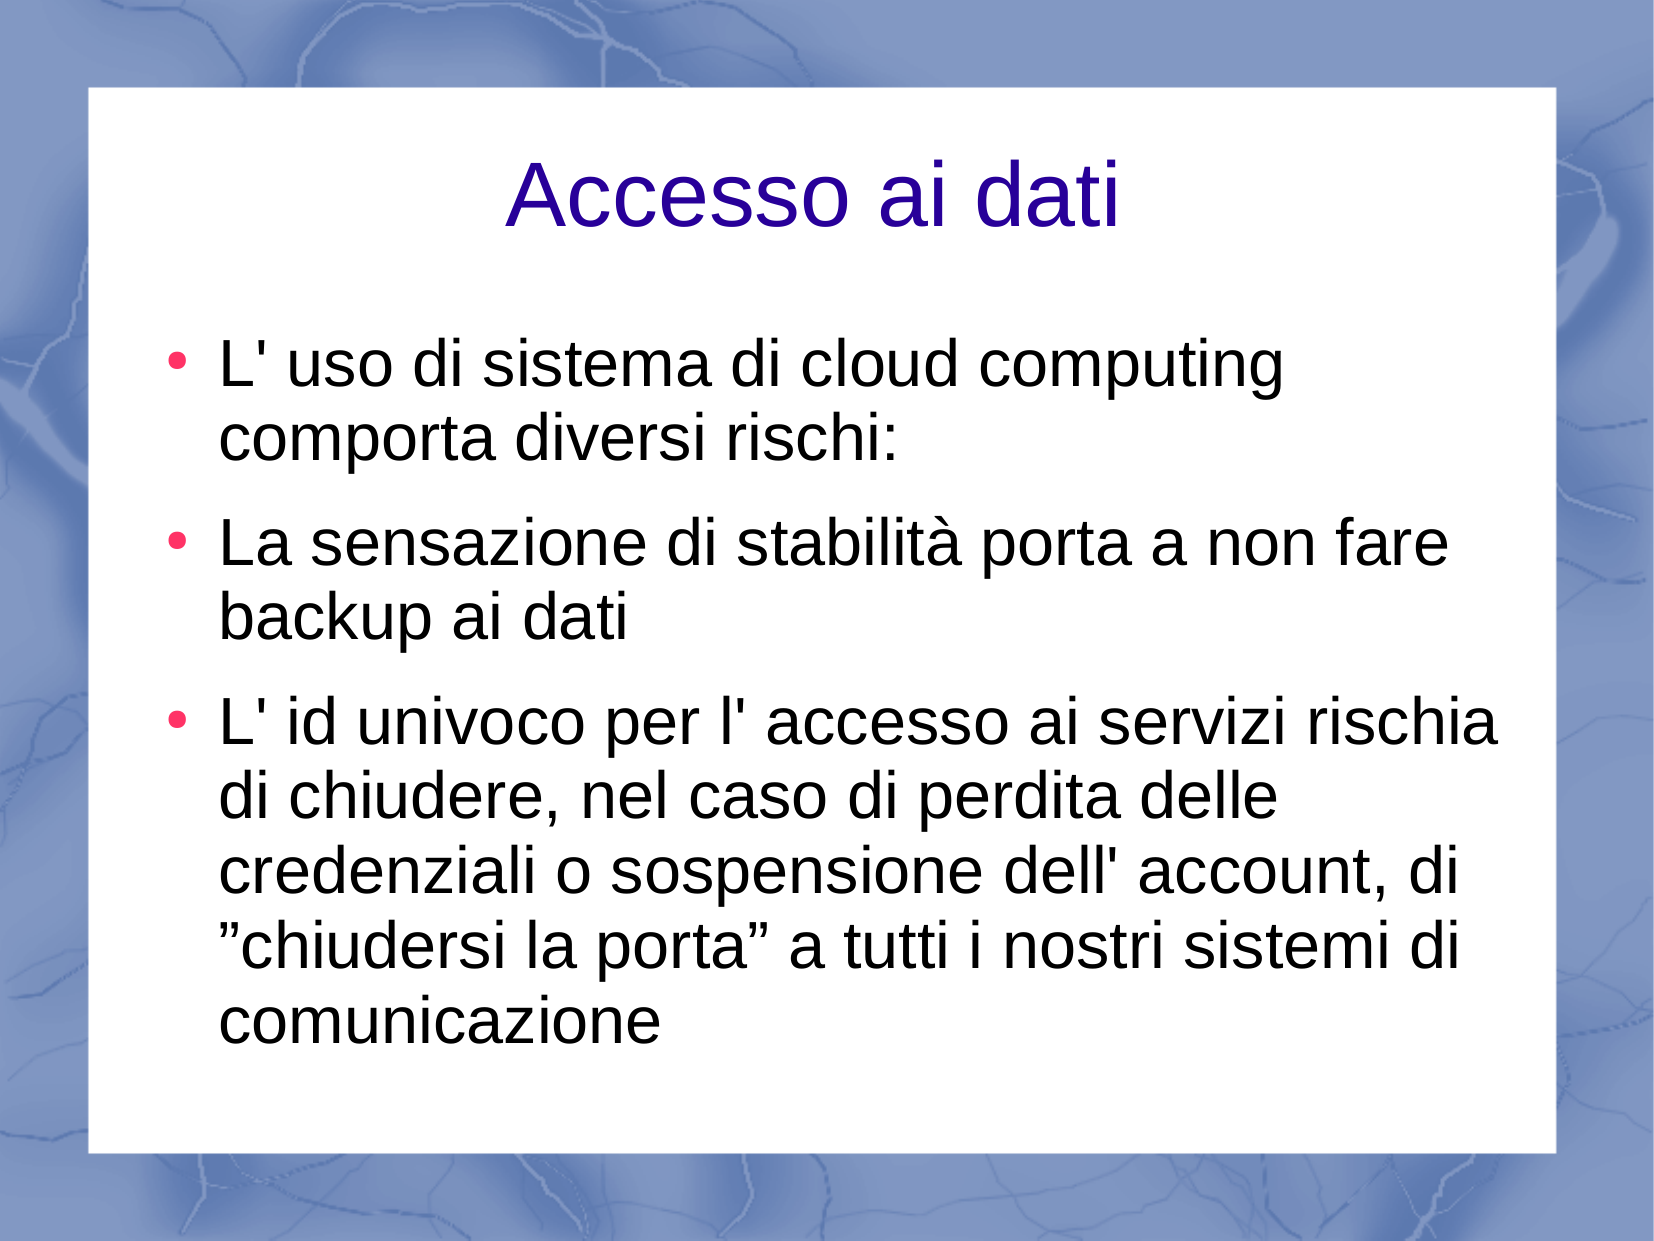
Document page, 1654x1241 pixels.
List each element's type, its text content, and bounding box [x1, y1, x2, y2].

title Accesso ai dati [118, 98, 1536, 291]
picture [0, 0, 1654, 1241]
list L' uso di sistema di cloud computing comporta diversi rischi: La sensazione di stabilità porta a non fare backup ai dati L' id univoco per l' accesso ai servizi rischia di chiudere, nel caso di perdita delle credenziali o sospensione dell' account, di ”chiudersi la porta” a tutti i nostri sistemi di comunicazione [147, 325, 1506, 1130]
